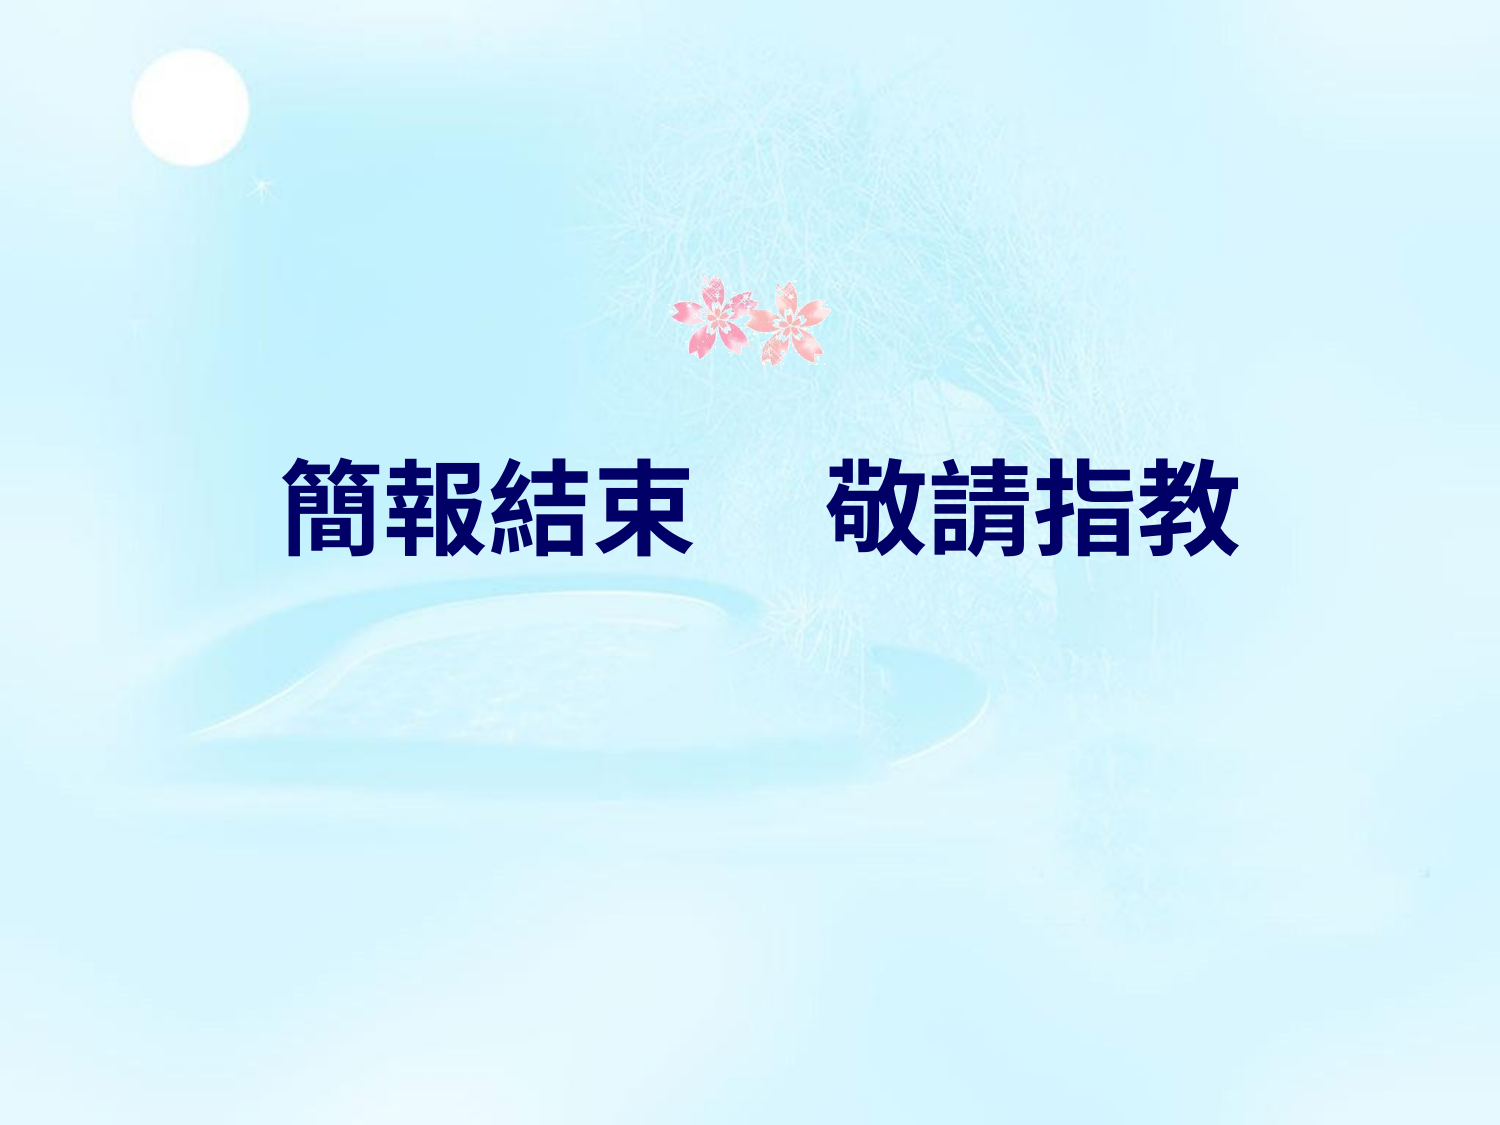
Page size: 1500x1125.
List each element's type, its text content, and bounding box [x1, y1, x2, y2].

title 簡報結束 敬請指教 [100, 385, 1376, 627]
picture [0, 0, 1500, 1125]
